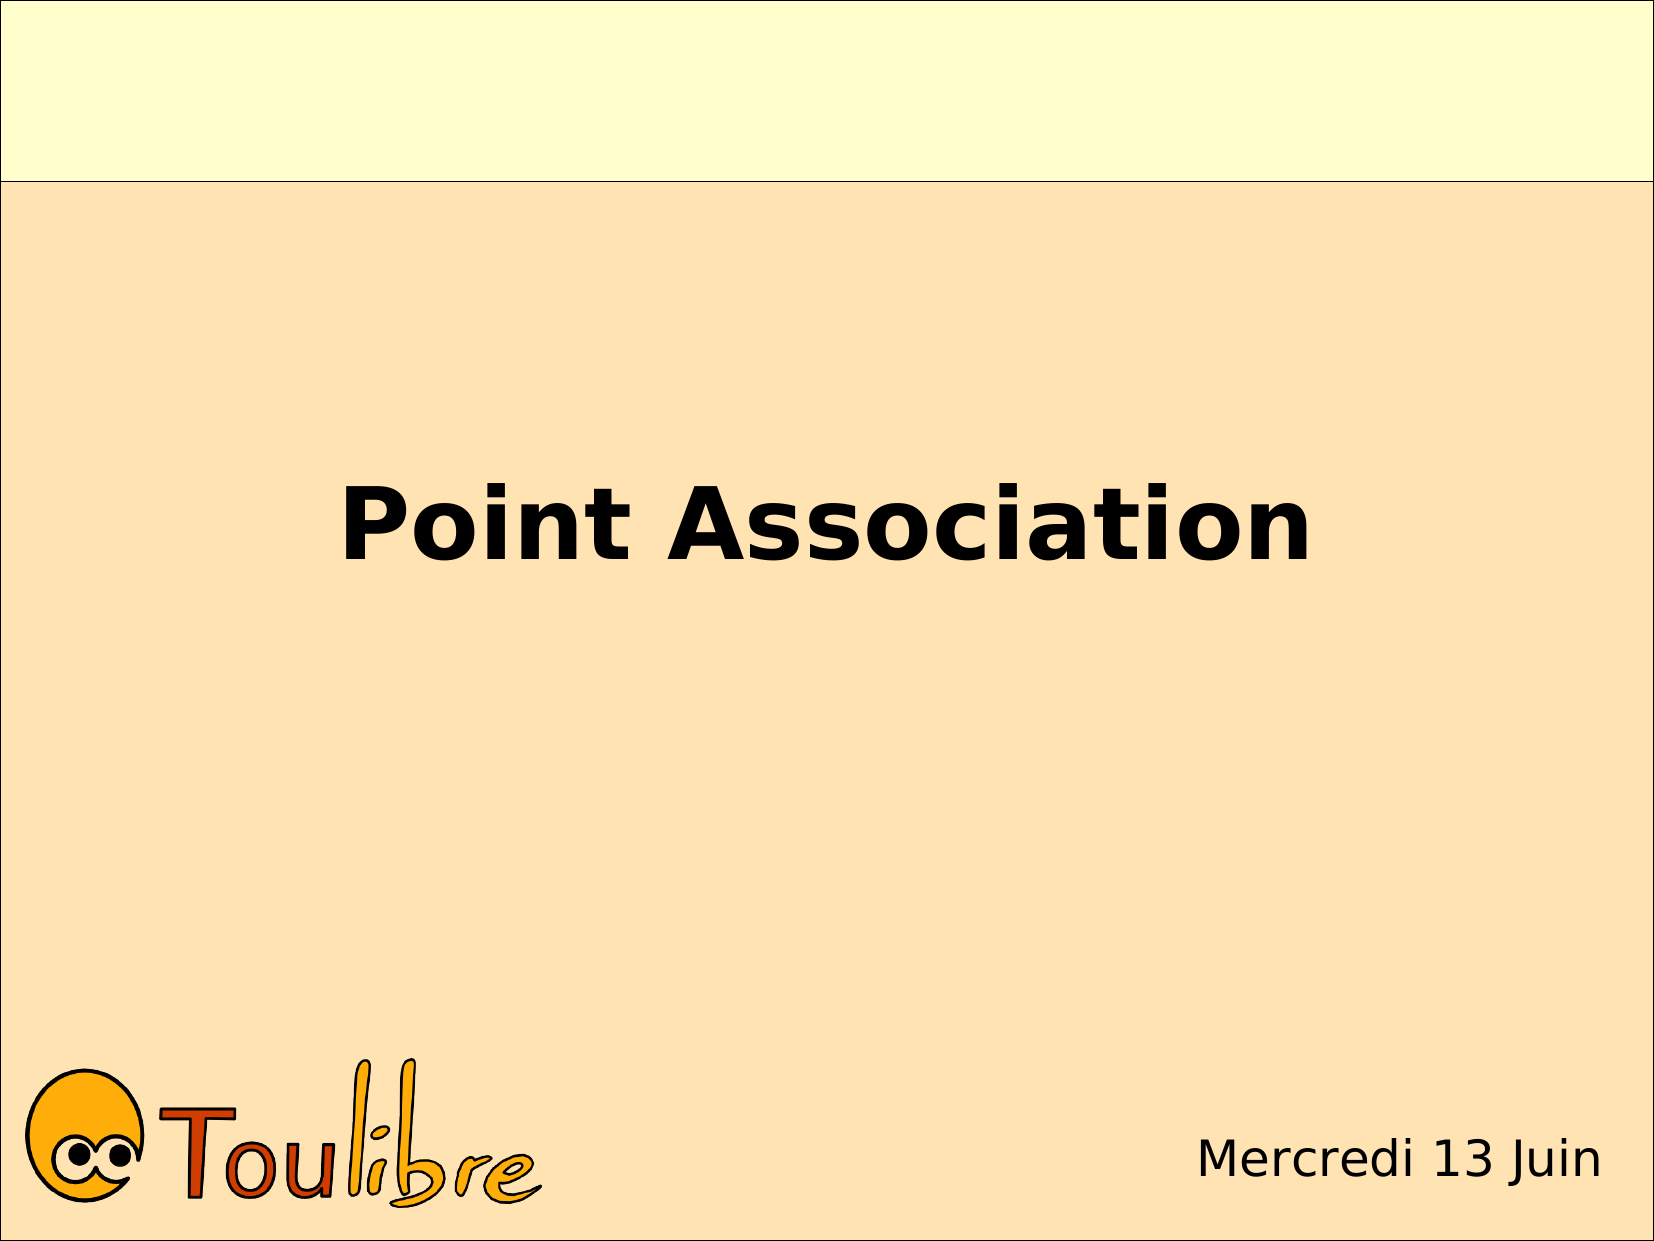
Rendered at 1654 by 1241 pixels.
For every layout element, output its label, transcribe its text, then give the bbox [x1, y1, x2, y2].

text_box Point Association [0, 459, 1654, 618]
text_box Mercredi 13 Juin [542, 1122, 1619, 1196]
picture [25, 1058, 542, 1208]
